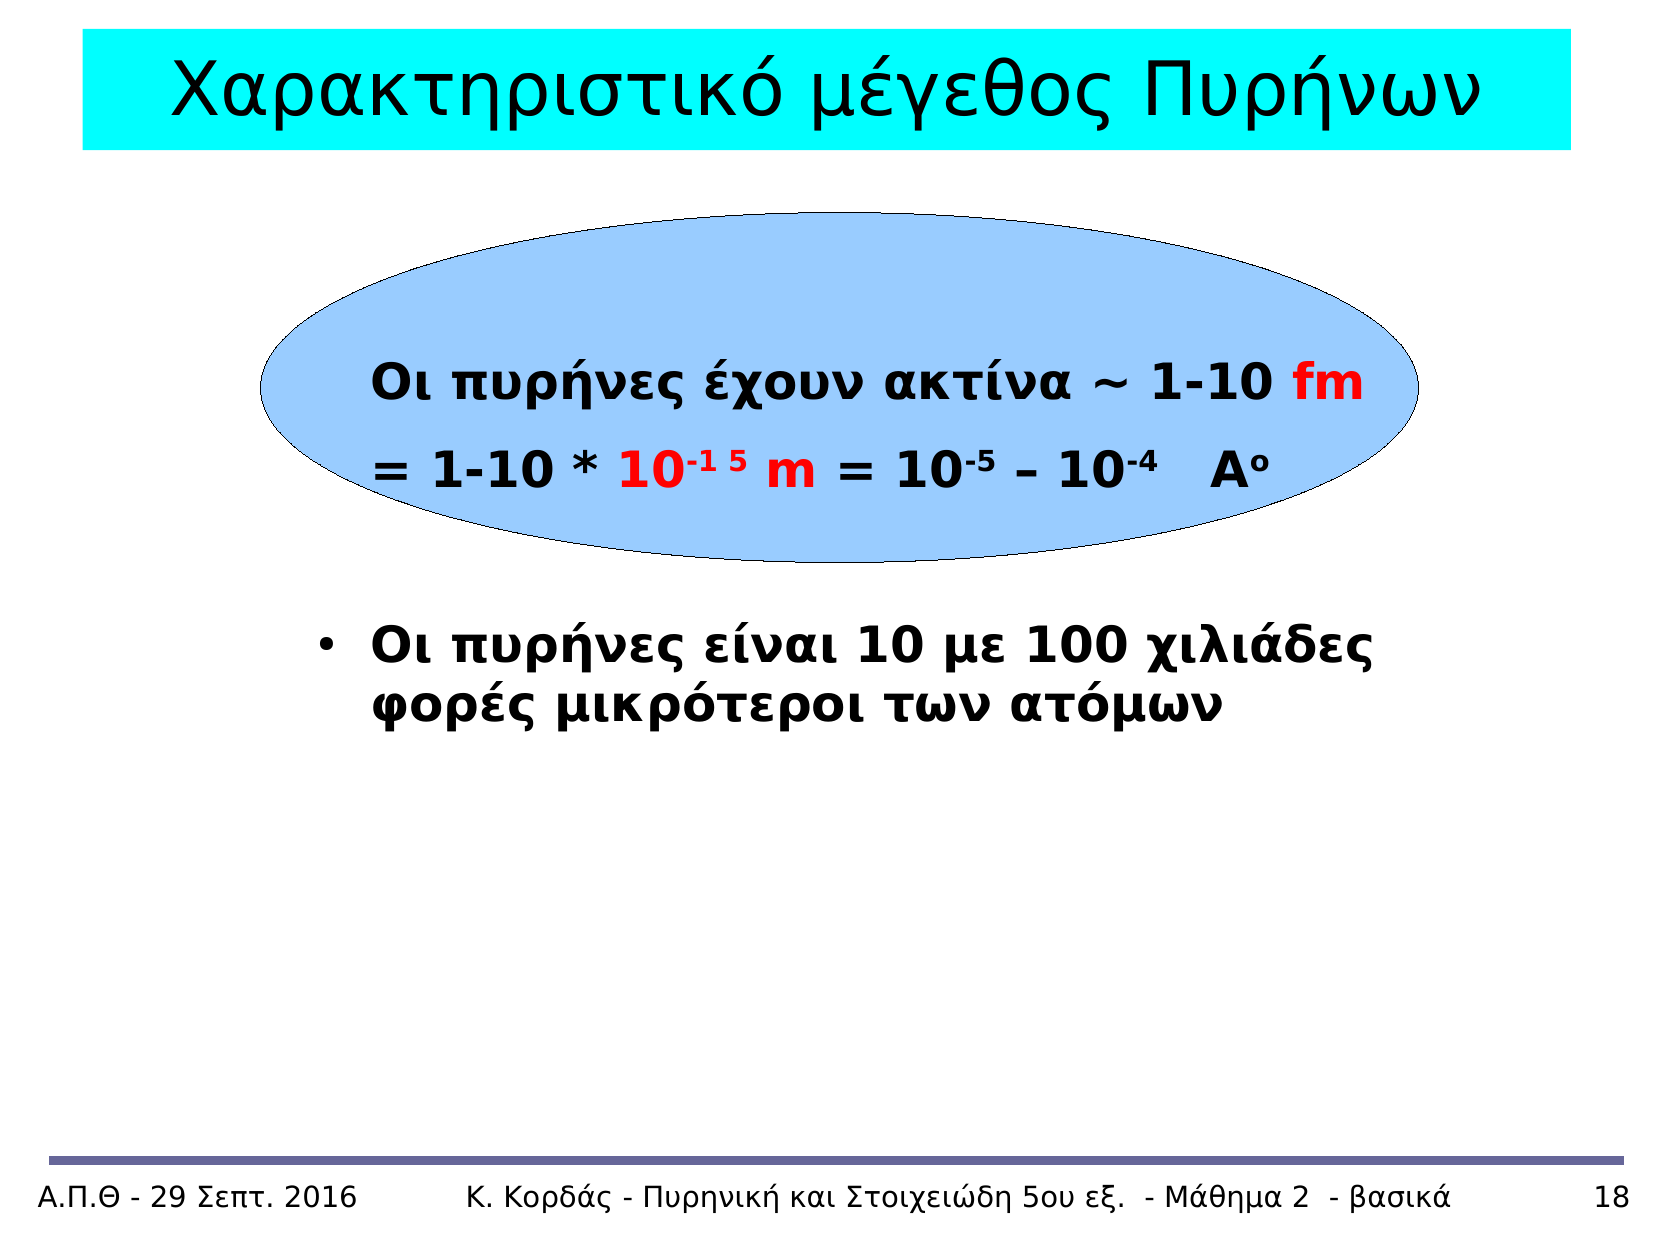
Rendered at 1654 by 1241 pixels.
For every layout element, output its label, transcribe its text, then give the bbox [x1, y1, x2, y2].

title Χαρακτηριστικό μέγεθος Πυρήνων [82, 28, 1571, 151]
text_box [260, 323, 300, 452]
list Οι πυρήνες έχουν ακτίνα ~ 1-10 fm = 1-10 * 10-1 5 m = 10-5 – 10-4 Αο Οι πυρήνες είναι 10 με 100 χιλιάδες φορές μικρότεροι των ατόμων [300, 177, 1463, 1065]
